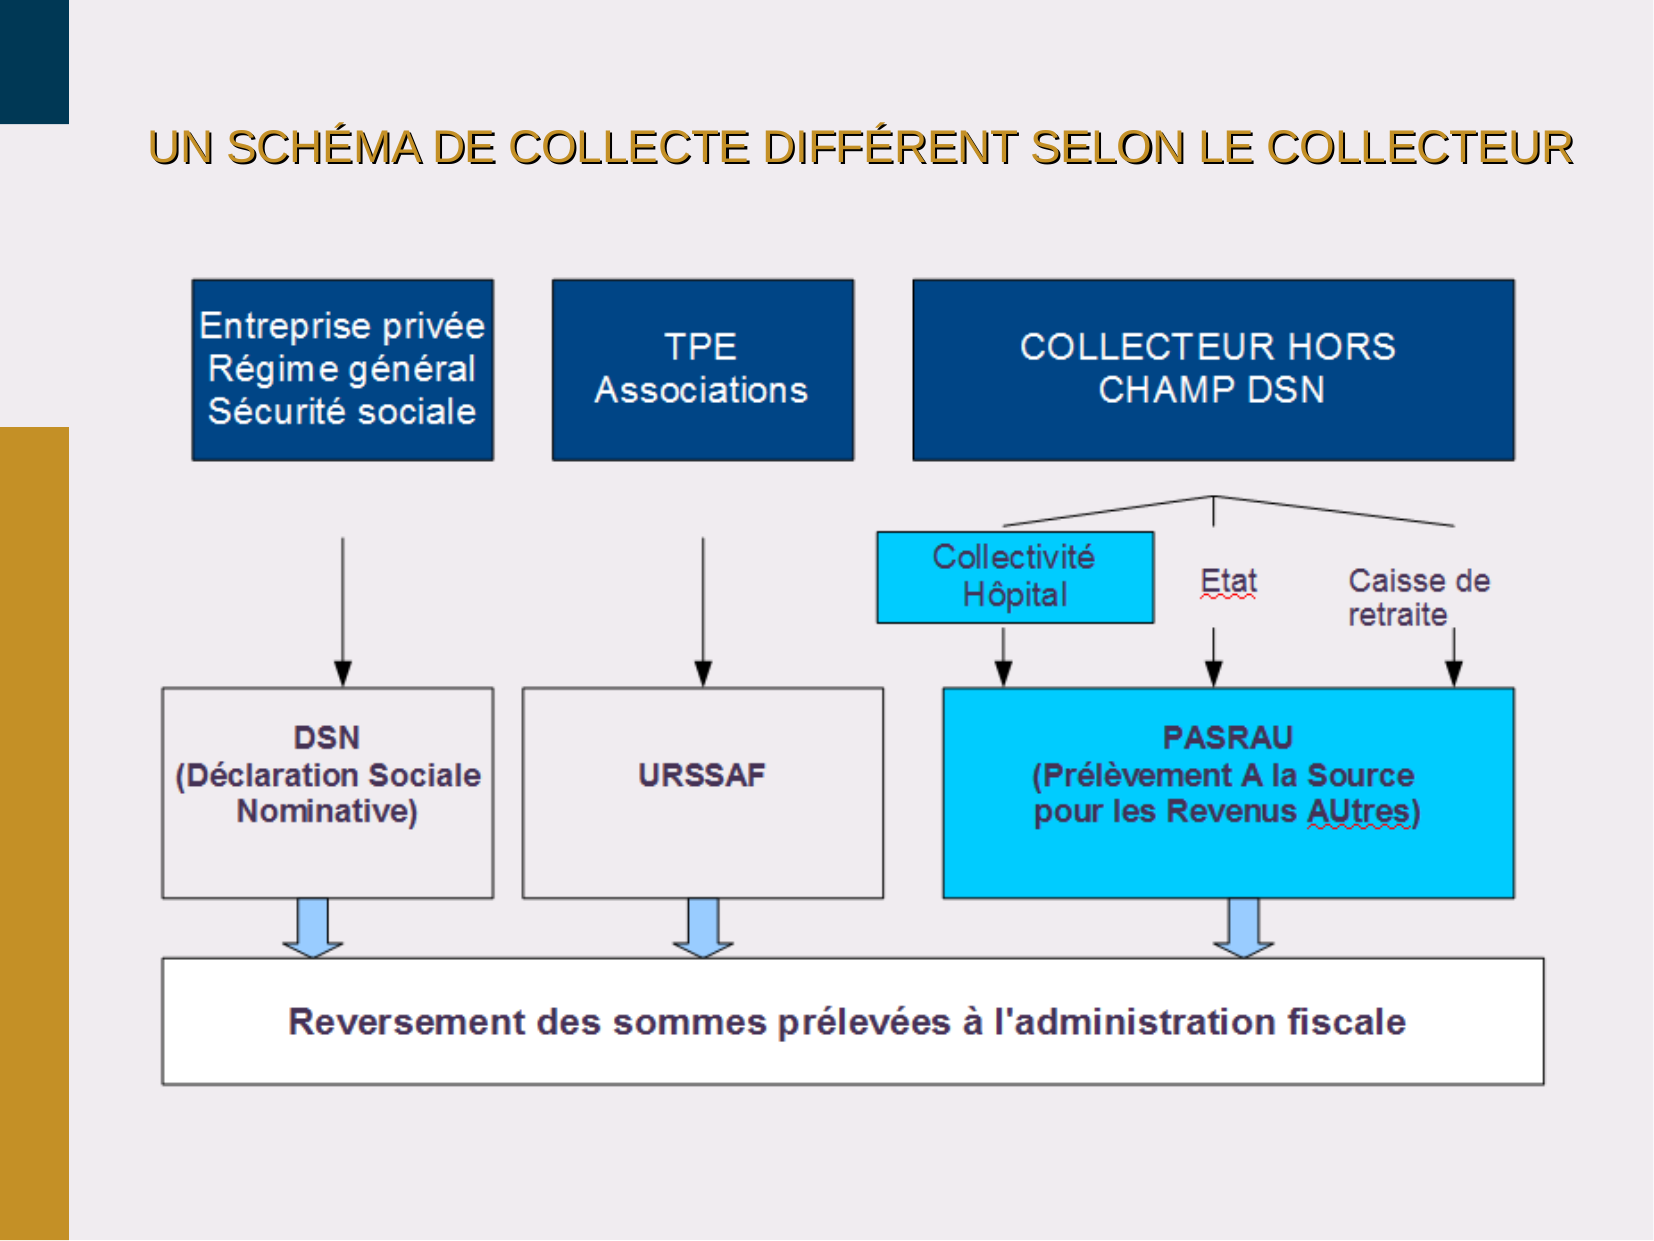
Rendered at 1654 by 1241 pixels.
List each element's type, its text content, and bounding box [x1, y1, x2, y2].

picture [147, 253, 1595, 1092]
title UN SCHÉMA DE COLLECTE DIFFÉRENT SELON LE COLLECTEUR [147, 78, 1587, 219]
